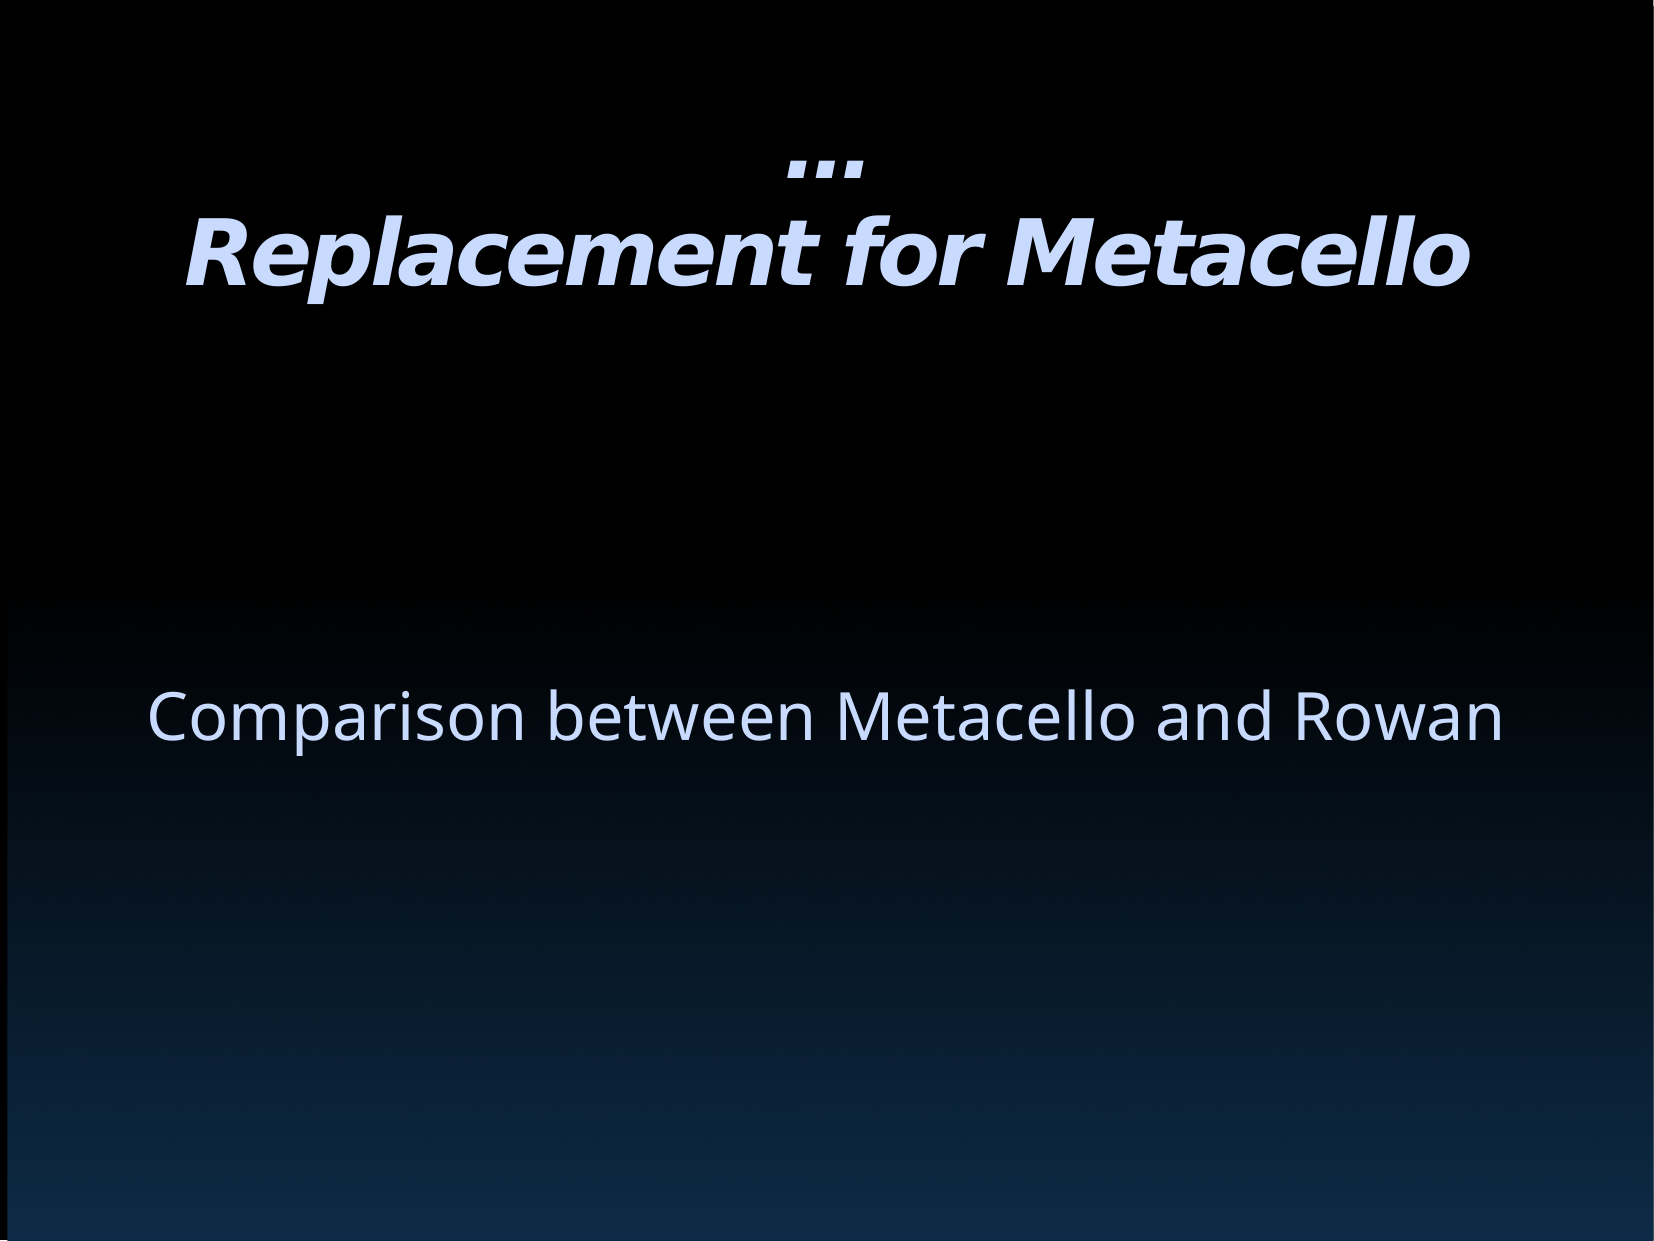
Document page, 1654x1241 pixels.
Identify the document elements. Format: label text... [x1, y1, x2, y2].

subtitle Comparison between Metacello and Rowan [82, 374, 1571, 1054]
title … Replacement for Metacello [82, 93, 1576, 308]
picture [7, 6, 1654, 1241]
